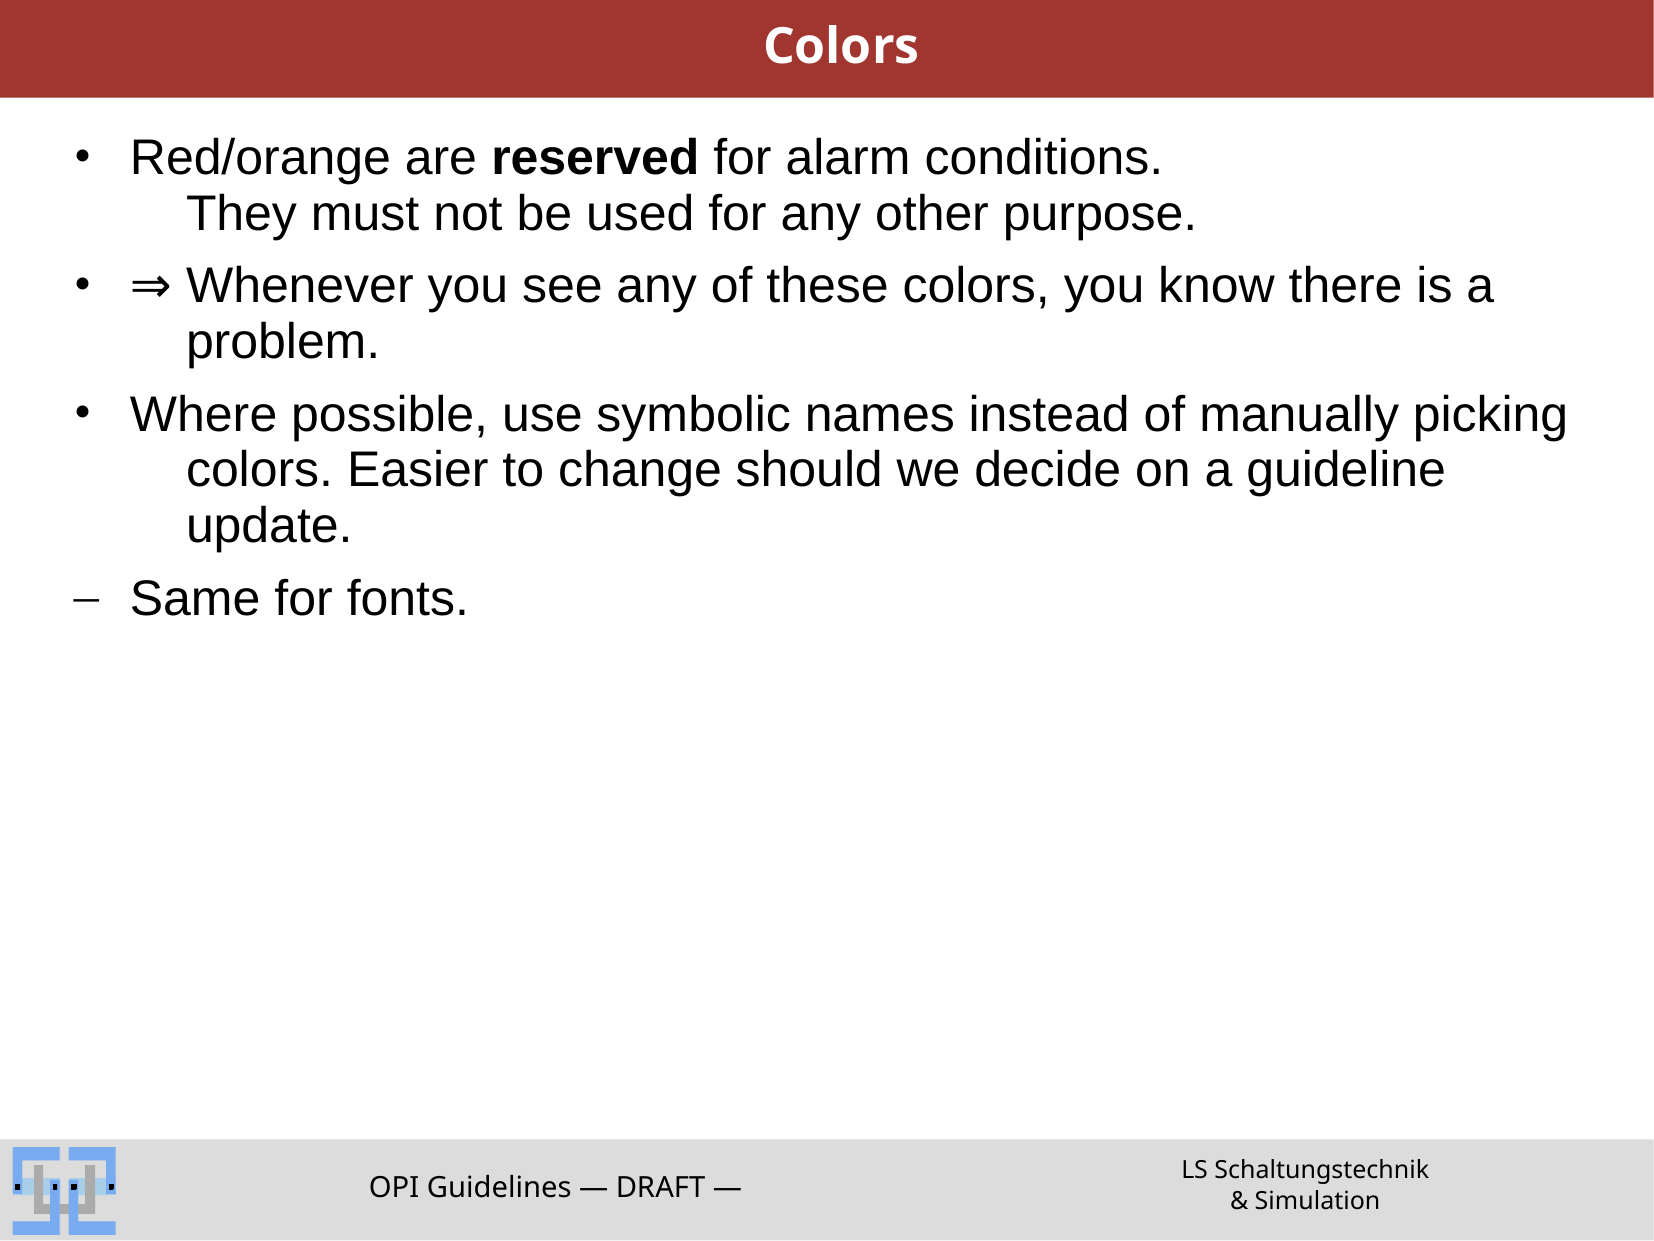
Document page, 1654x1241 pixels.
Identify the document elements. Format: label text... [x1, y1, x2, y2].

list Red/orange are reserved for alarm conditions. They must not be used for any other purpose. ⇒ Whenever you see any of these colors, you know there is a problem. Where possible, use symbolic names instead of manually picking colors. Easier to change should we decide on a guideline update. Same for fonts. [73, 130, 1579, 949]
title Colors [97, 6, 1586, 81]
text_box OPI Guidelines — DRAFT — [368, 1167, 1122, 1211]
